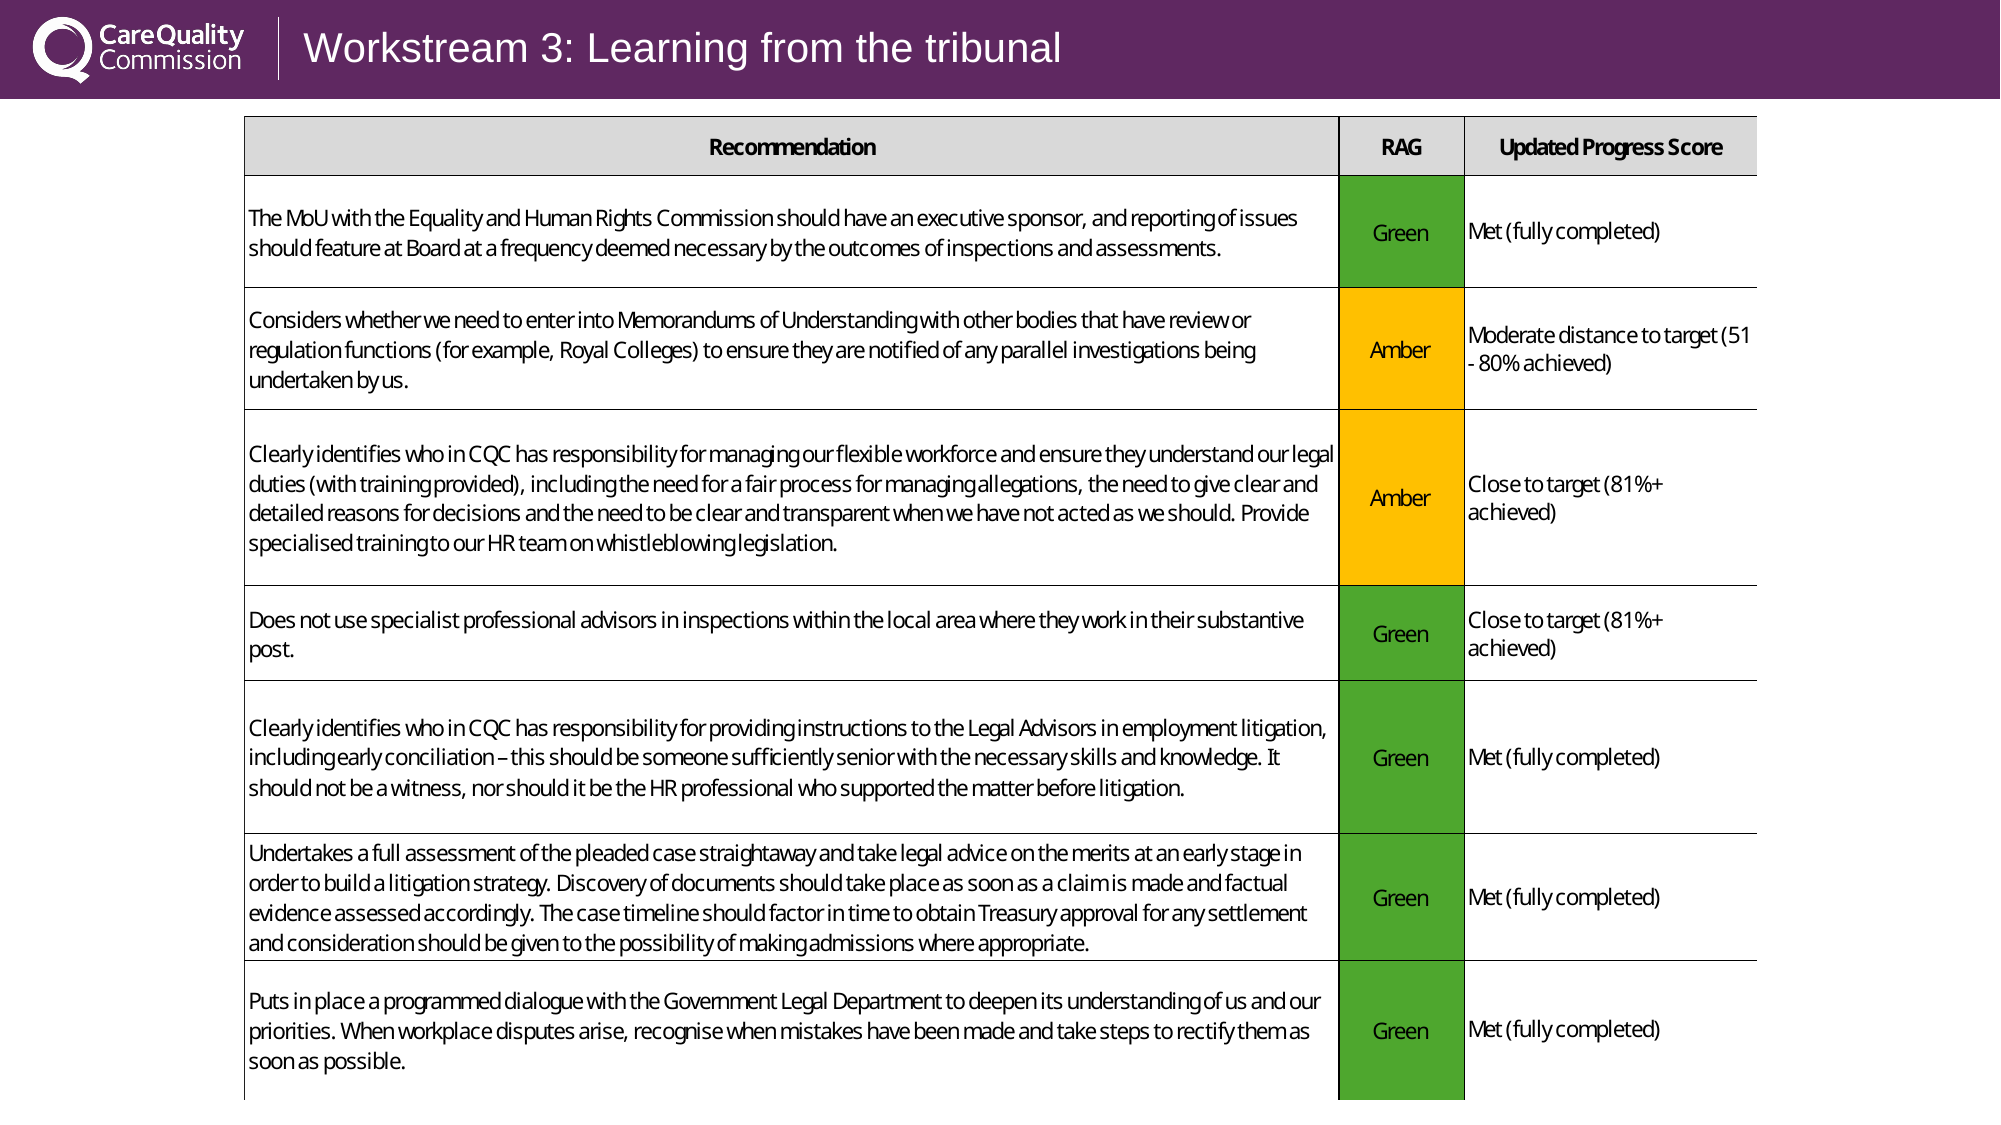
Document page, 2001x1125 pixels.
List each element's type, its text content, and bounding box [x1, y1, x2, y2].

picture [32, 16, 245, 84]
text_box [0, 0, 2000, 99]
text_box Workstream 3: Learning from the tribunal [288, 13, 1371, 80]
picture [244, 115, 1758, 1101]
